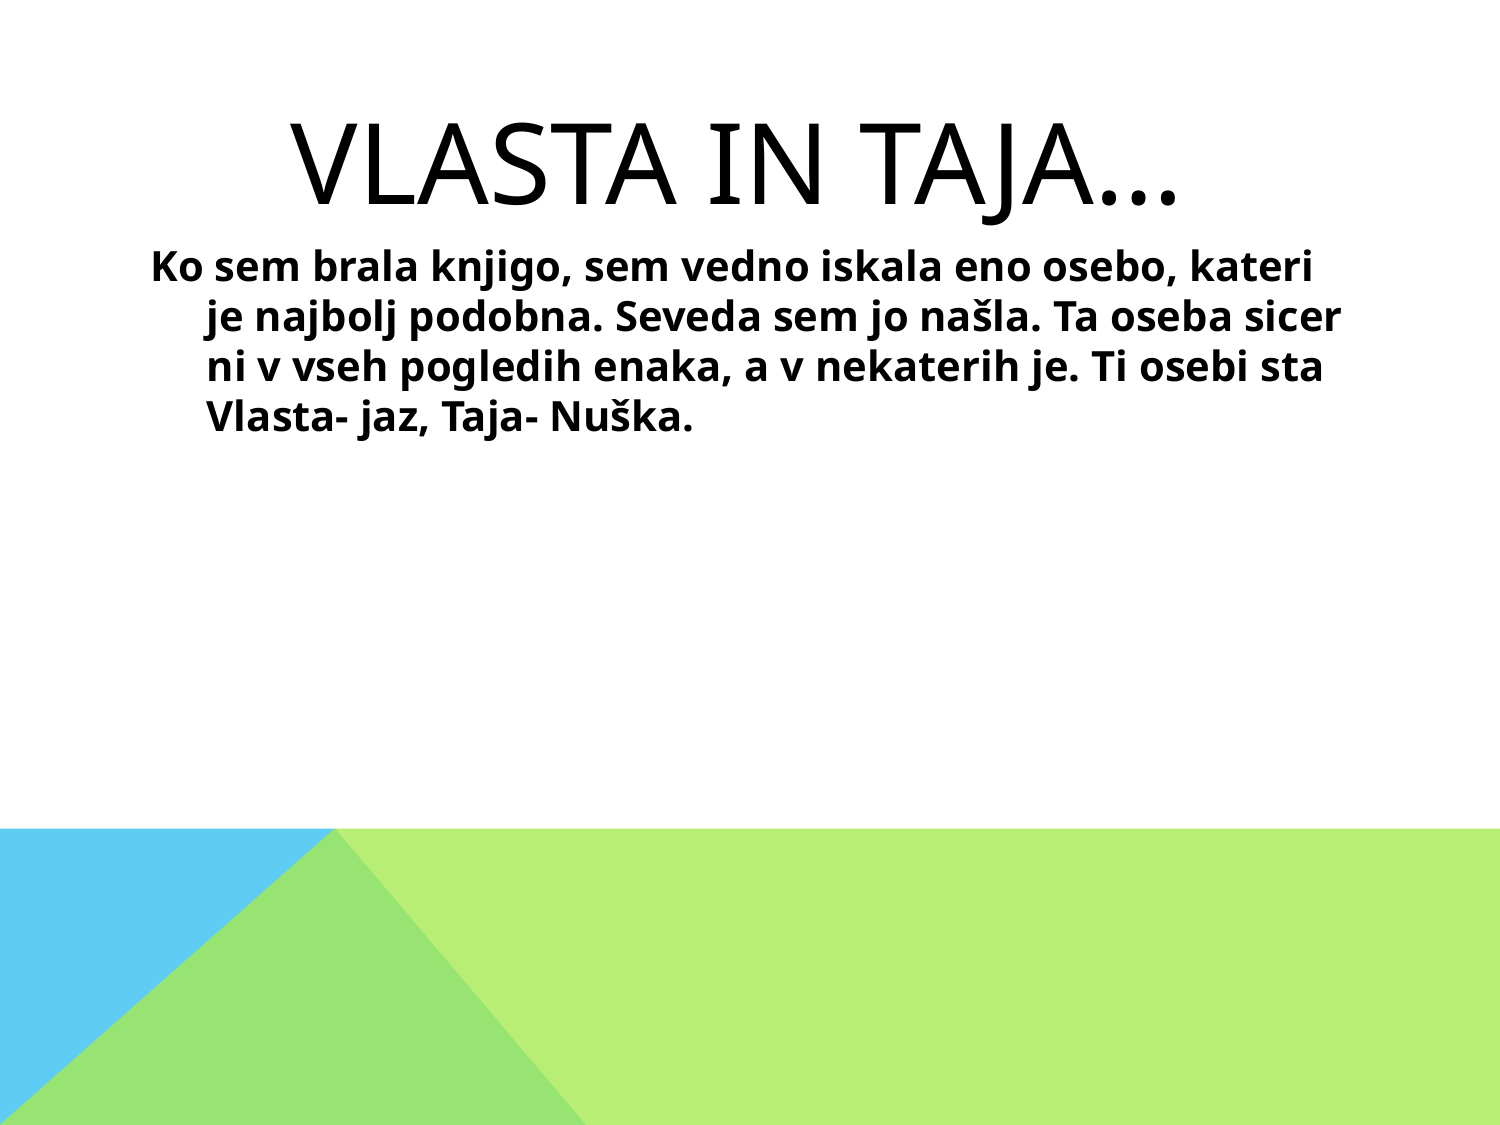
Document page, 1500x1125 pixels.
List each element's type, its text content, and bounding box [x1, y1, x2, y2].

list Ko sem brala knjigo, sem vedno iskala eno osebo, kateri je najbolj podobna. Seveda sem jo našla. Ta oseba sicer ni v vseh pogledih enaka, a v nekaterih je. Ti osebi sta Vlasta- jaz, Taja- Nuška. [135, 231, 1370, 819]
title VLASTA IN TAJA… [76, 66, 1427, 254]
